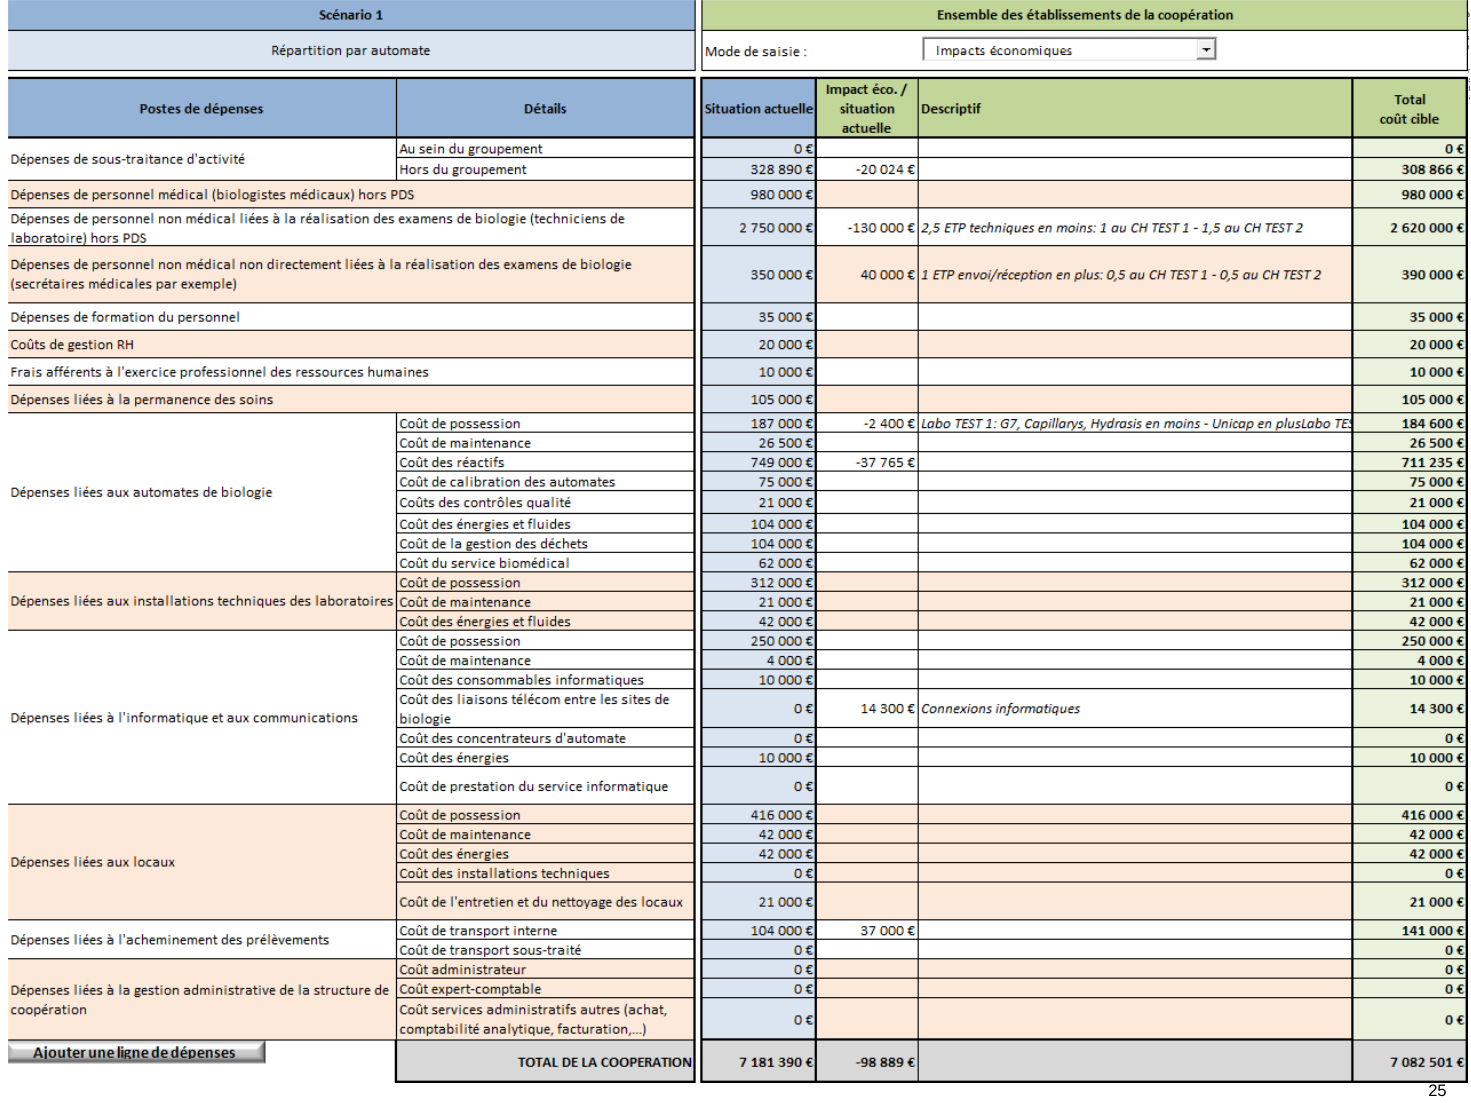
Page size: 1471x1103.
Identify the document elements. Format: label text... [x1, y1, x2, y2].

picture [1, 0, 1471, 1083]
slide_number <numéro> [1413, 1083, 1465, 1103]
